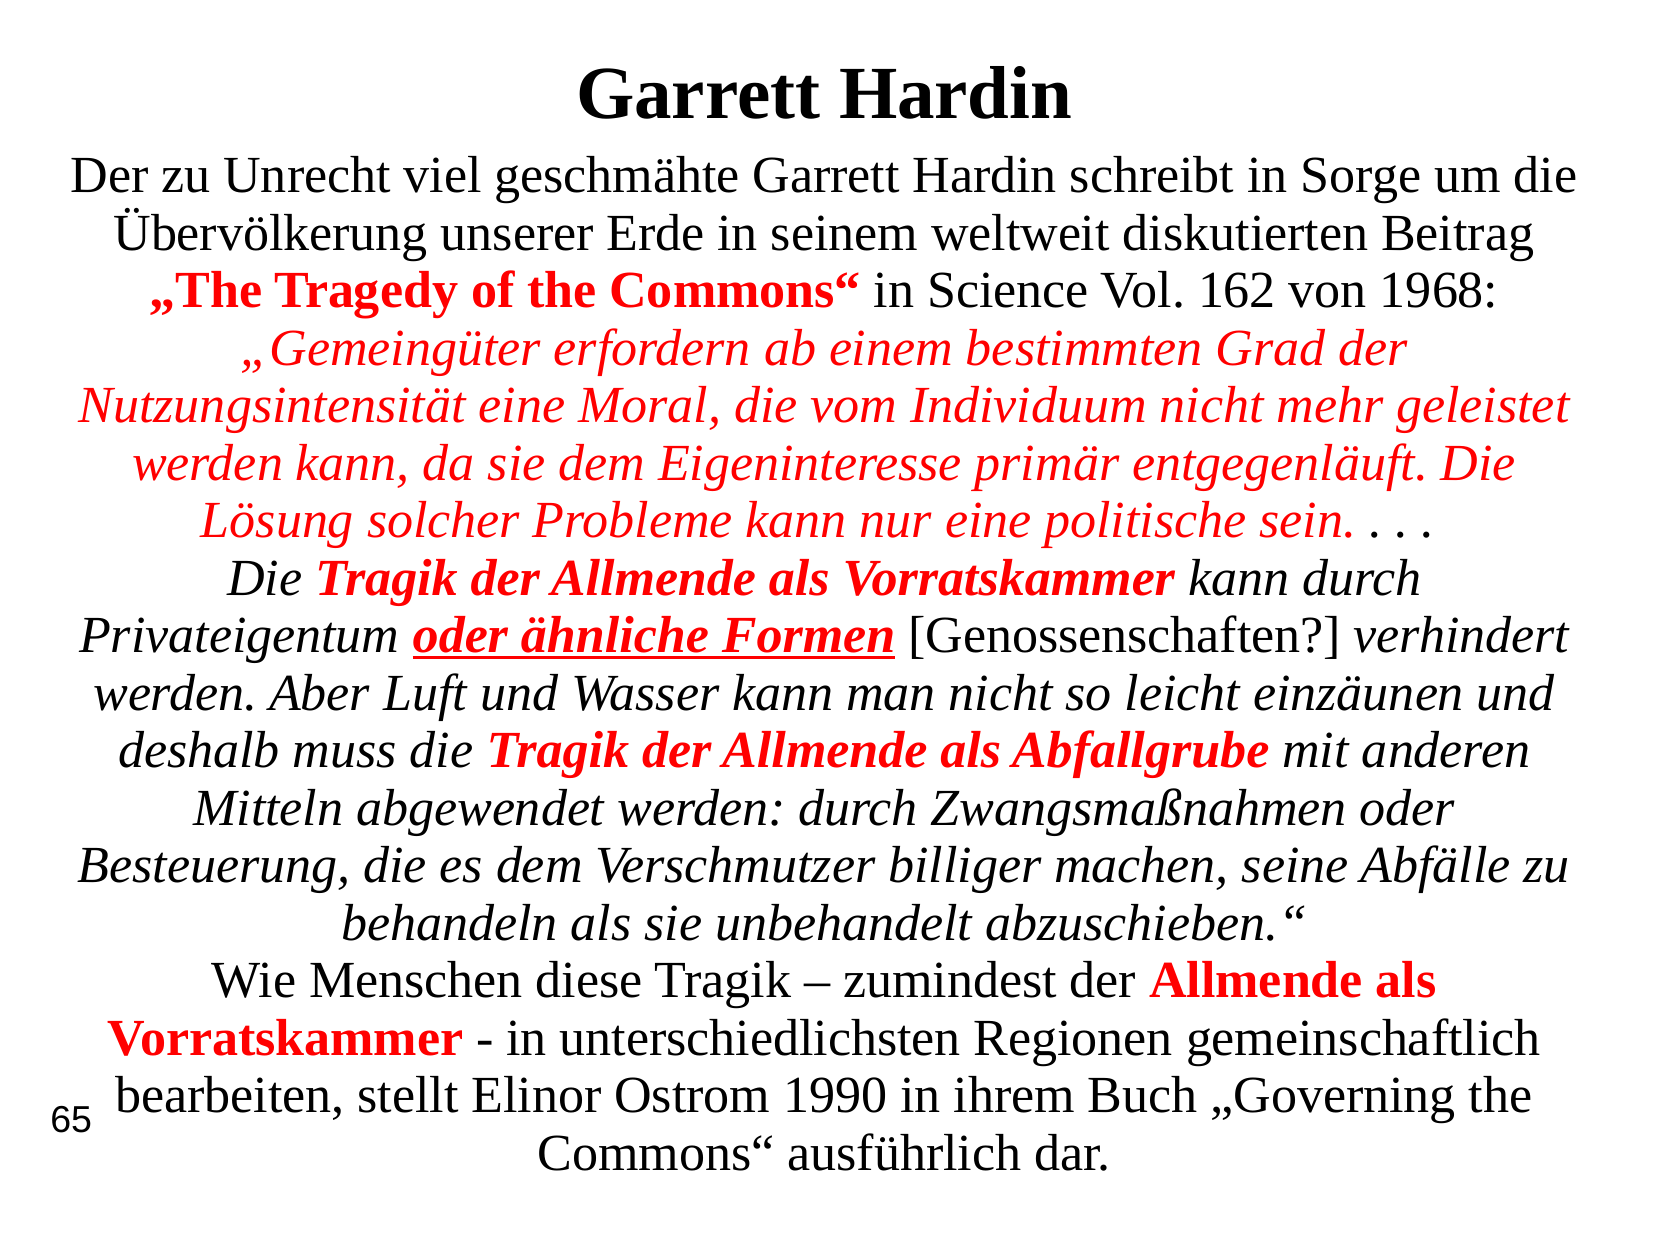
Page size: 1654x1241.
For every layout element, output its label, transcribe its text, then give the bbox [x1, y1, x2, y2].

text_box <Nummer> [35, 1091, 253, 1162]
text_box Garrett Hardin Der zu Unrecht viel geschmähte Garrett Hardin schreibt in Sorge um die Übervölkerung unserer Erde in seinem weltweit diskutierten Beitrag „The Tragedy of the Commons“ in Science Vol. 162 von 1968: „Gemeingüter erfordern ab einem bestimmten Grad der Nutzungsintensität eine Moral, die vom Individuum nicht mehr geleistet werden kann, da sie dem Eigeninteresse primär entgegenläuft. Die Lösung solcher Probleme kann nur eine politische sein. . . . Die Tragik der Allmende als Vorratskammer kann durch Privateigentum oder ähnliche Formen [Genossenschaften?] verhindert werden. Aber Luft und Wasser kann man nicht so leicht einzäunen und deshalb muss die Tragik der Allmende als Abfallgrube mit anderen Mitteln abgewendet werden: durch Zwangsmaßnahmen oder Besteuerung, die es dem Verschmutzer billiger machen, seine Abfälle zu behandeln als sie unbehandelt abzuschieben.“ Wie Menschen diese Tragik – zumindest der Allmende als Vorratskammer - in unterschiedlichsten Regionen gemeinschaftlich bearbeiten, stellt Elinor Ostrom 1990 in ihrem Buch „Governing the Commons“ ausführlich dar. [56, 44, 1607, 1190]
